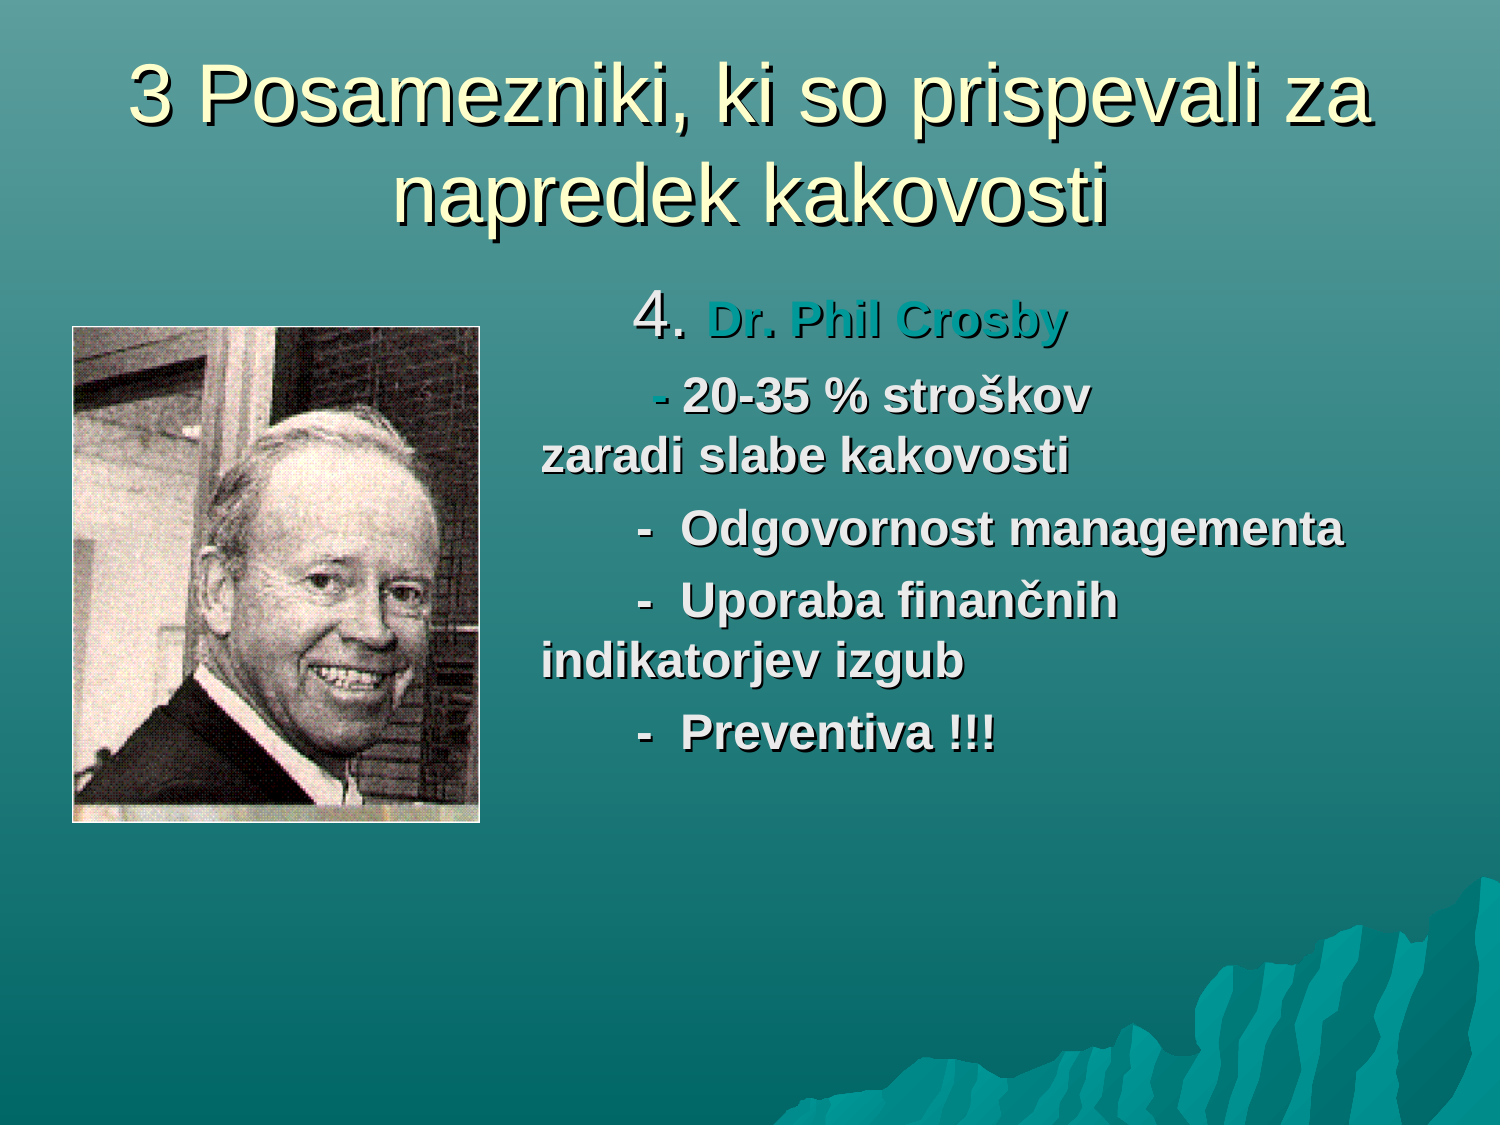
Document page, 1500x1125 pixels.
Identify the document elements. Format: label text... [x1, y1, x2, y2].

picture [72, 326, 480, 823]
title 3 Posamezniki, ki so prispevali za napredek kakovosti [75, 31, 1426, 247]
list 4. Dr. Phil Crosby - 20-35 % stroškov zaradi slabe kakovosti - Odgovornost managementa - Uporaba finančnih indikatorjev izgub - Preventiva !!! [75, 262, 1426, 1006]
